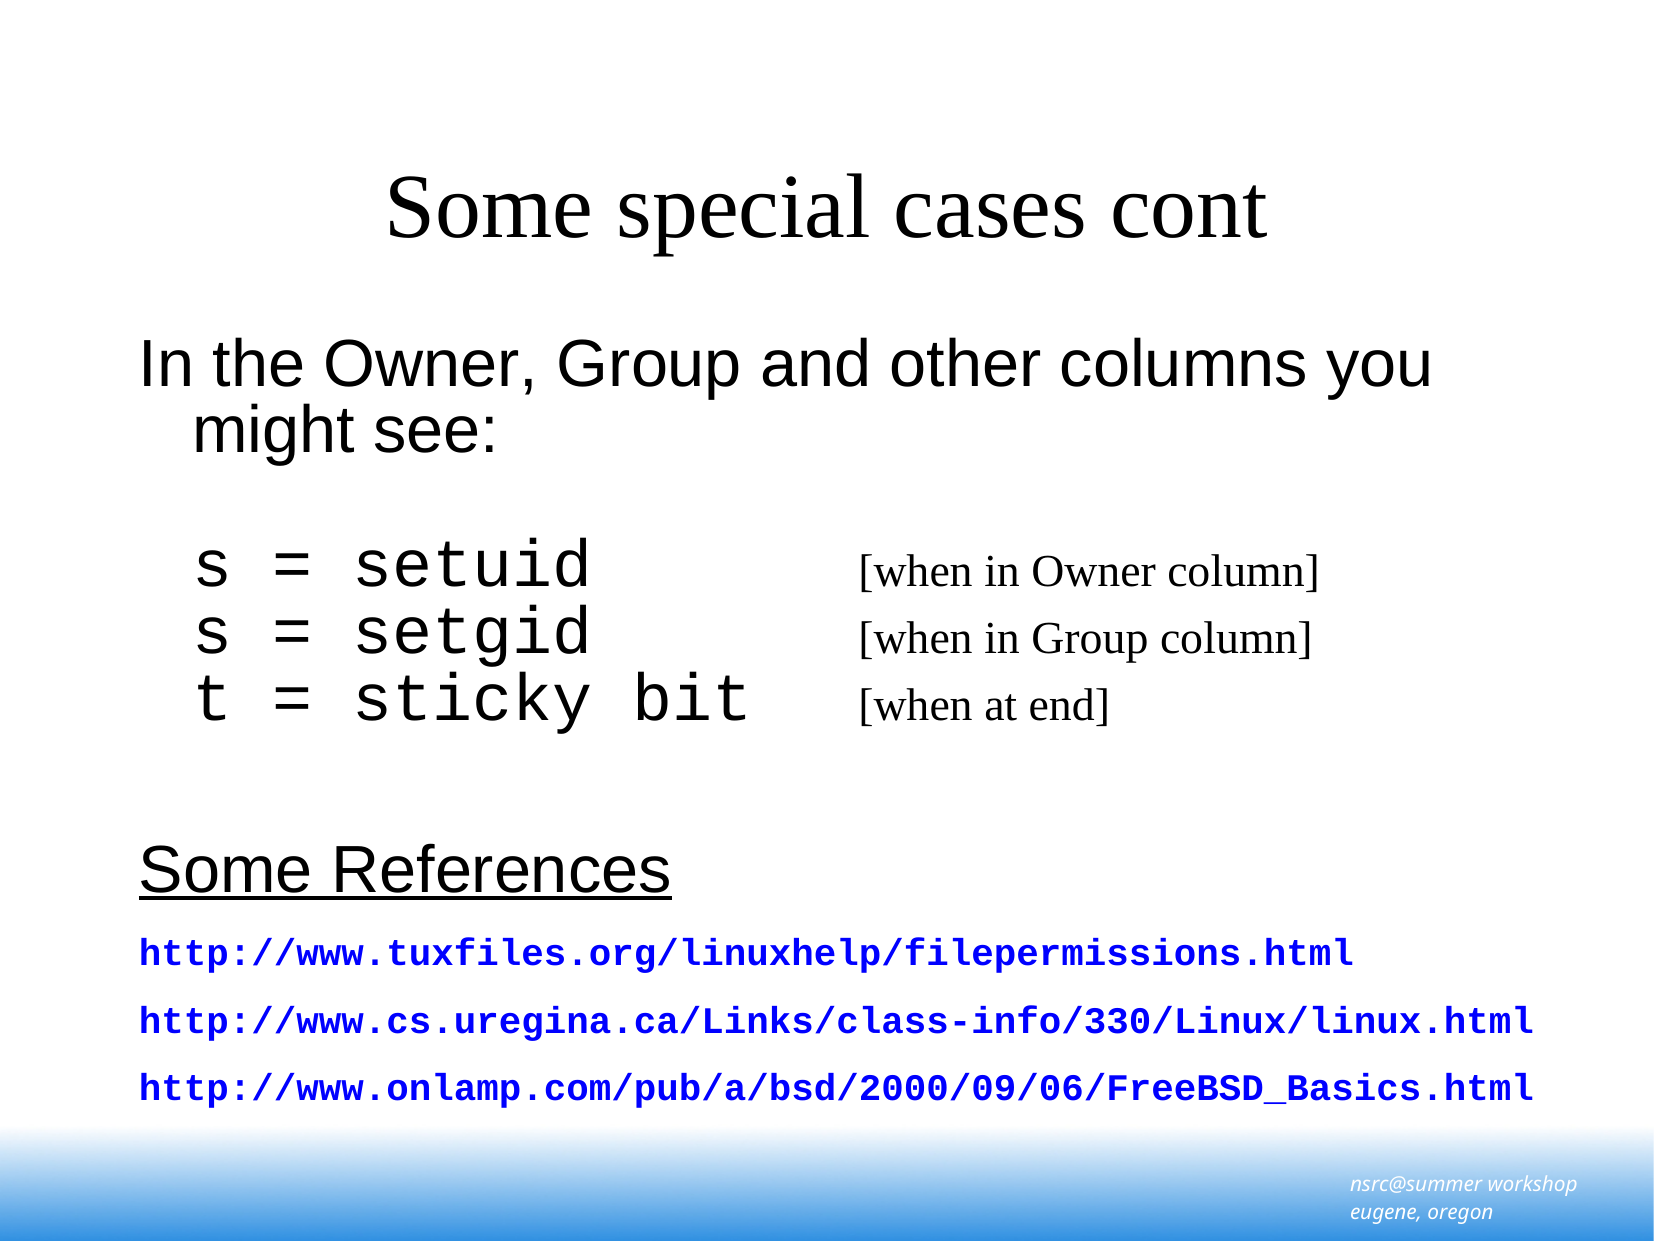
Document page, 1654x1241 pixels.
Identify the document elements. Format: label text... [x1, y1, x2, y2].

picture [0, 1124, 1654, 1241]
title Some special cases cont [121, 102, 1534, 311]
list In the Owner, Group and other columns you might see: s = setuid [when in Owner column] s = setgid [when in Group column] t = sticky bit [when at end] Some References http://www.tuxfiles.org/linuxhelp/filepermissions.html http://www.cs.uregina.ca/Links/class-info/330/Linux/linux.html http://www.onlamp.com/pub/a/bsd/2000/09/06/FreeBSD_Basics.html [121, 332, 1576, 1123]
